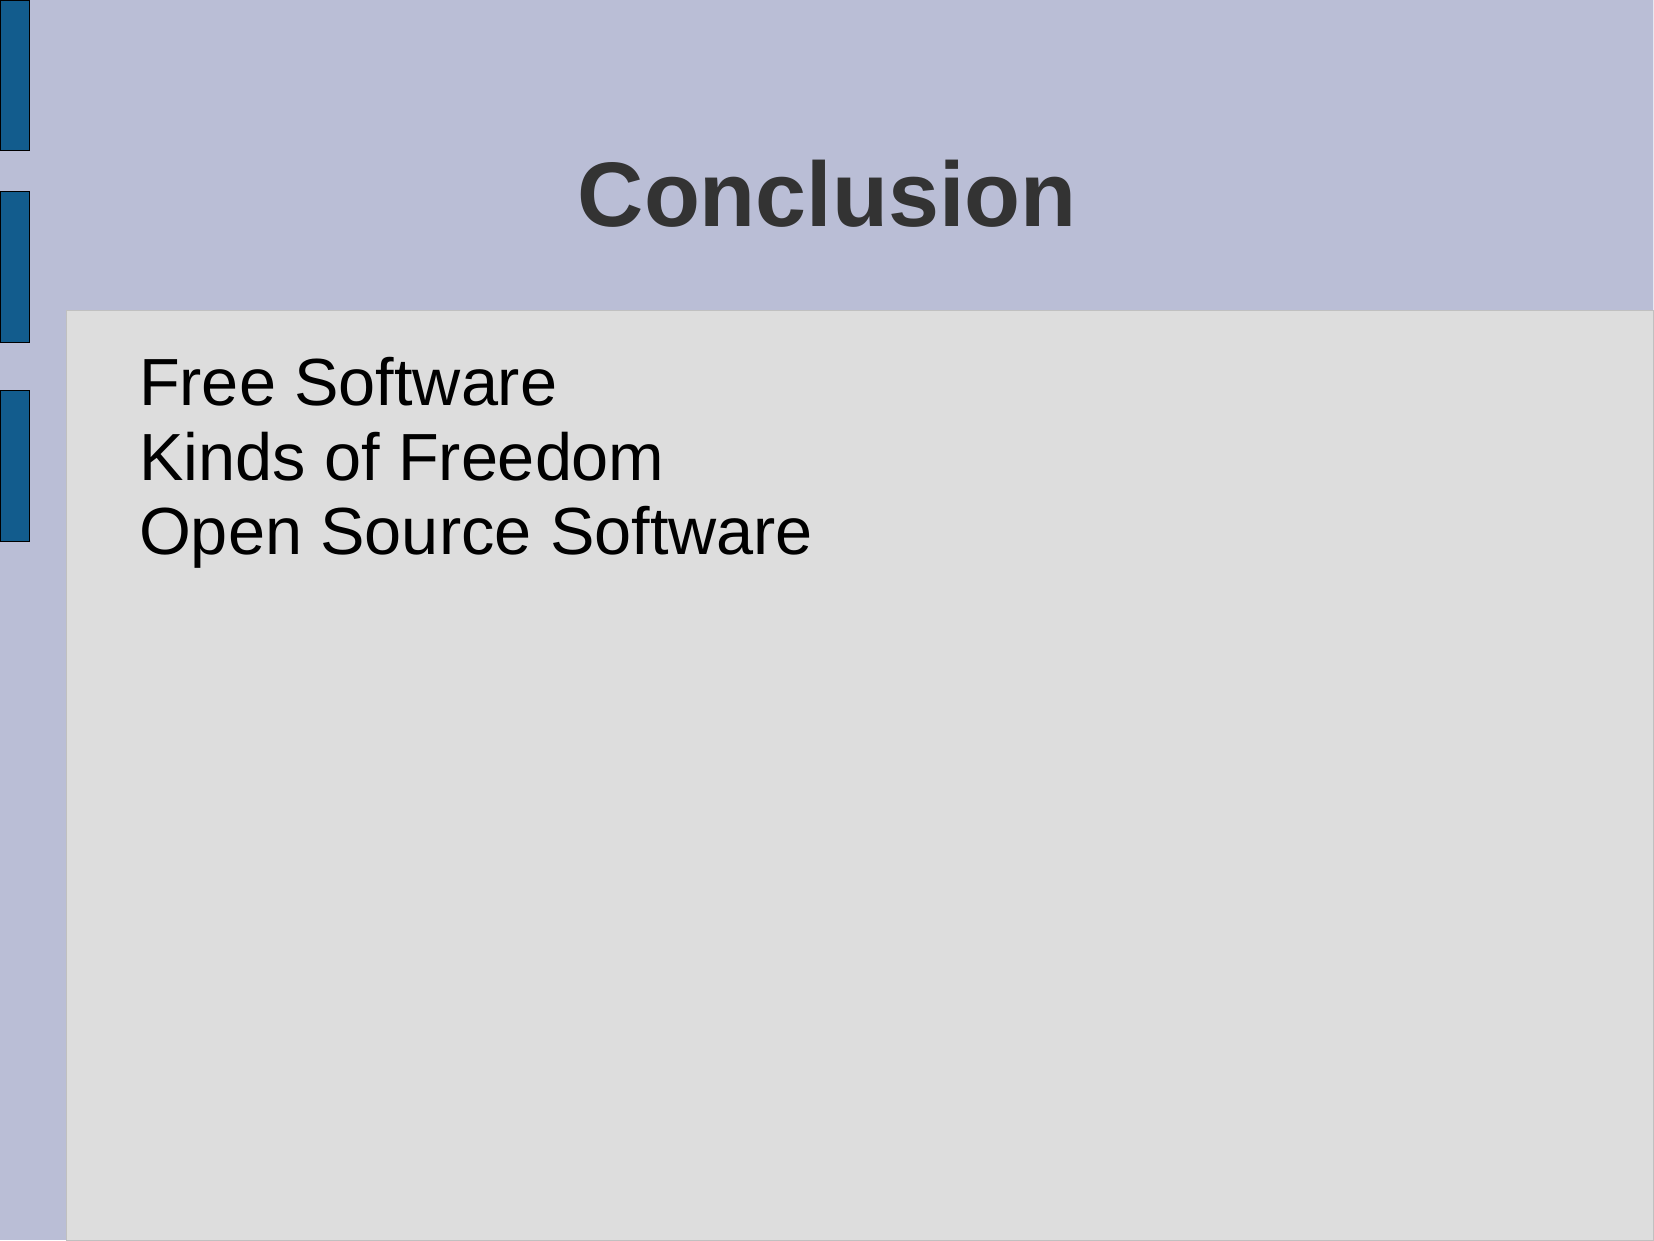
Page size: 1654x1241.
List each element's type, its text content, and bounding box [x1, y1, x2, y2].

title Conclusion [121, 98, 1534, 291]
list Free Software Kinds of Freedom Open Source Software [121, 344, 1534, 1112]
